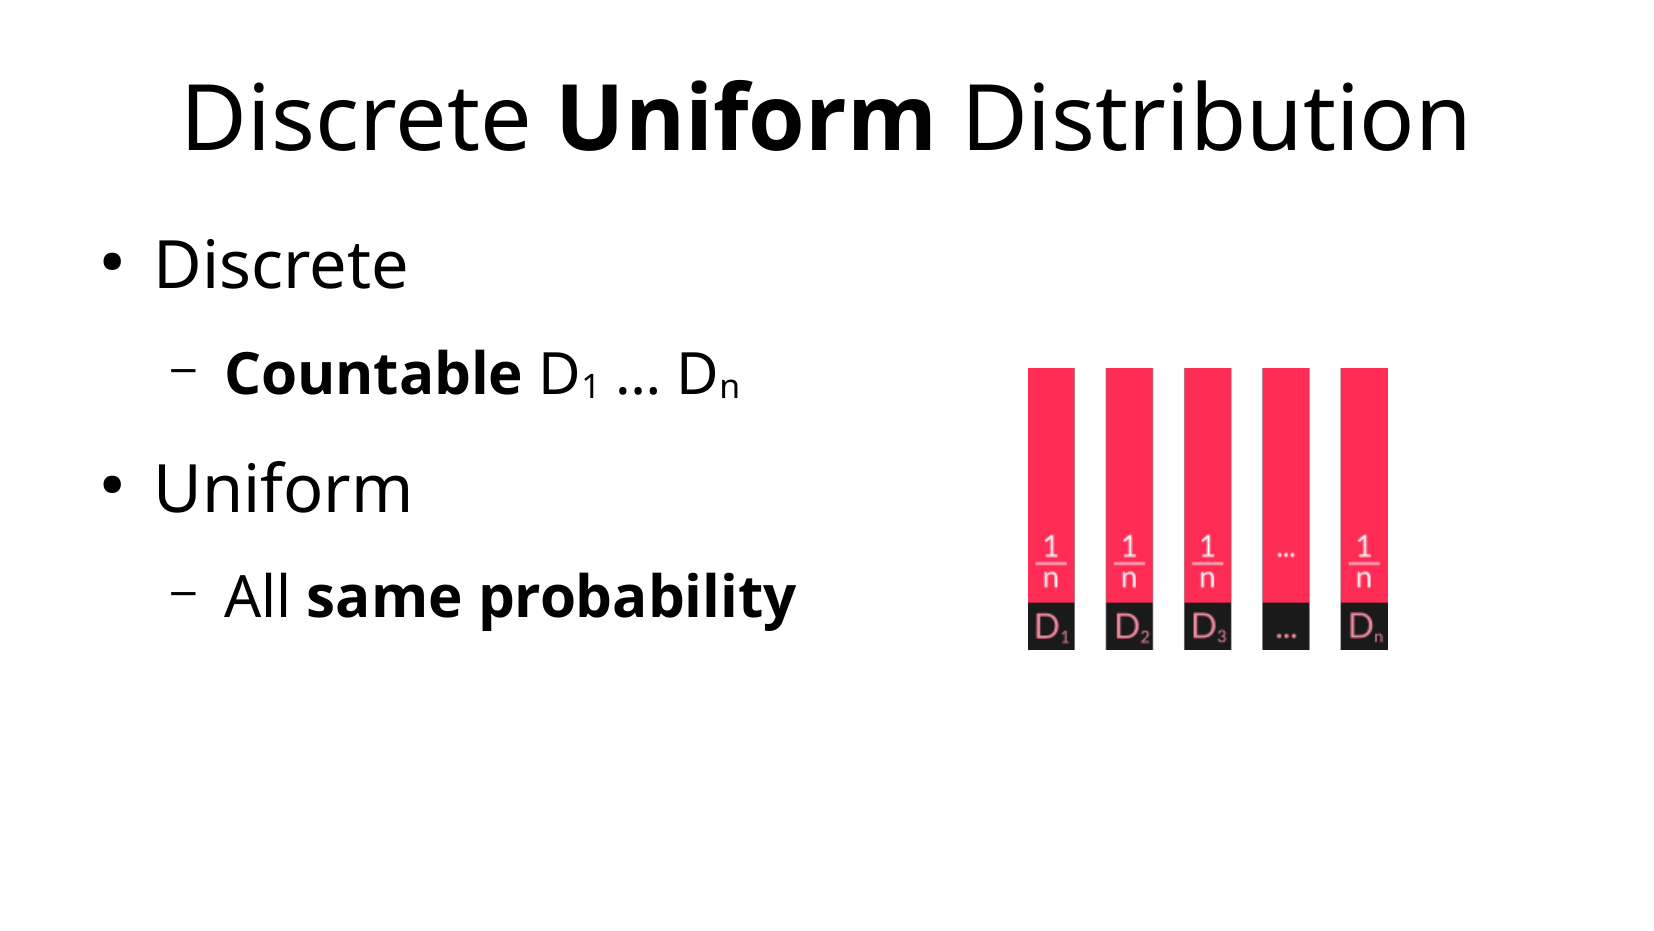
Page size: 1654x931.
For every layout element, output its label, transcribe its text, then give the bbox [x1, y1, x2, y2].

picture [1028, 368, 1388, 650]
title Discrete Uniform Distribution [82, 37, 1571, 193]
list Discrete Countable D1 … Dn Uniform All same probability [82, 217, 809, 758]
